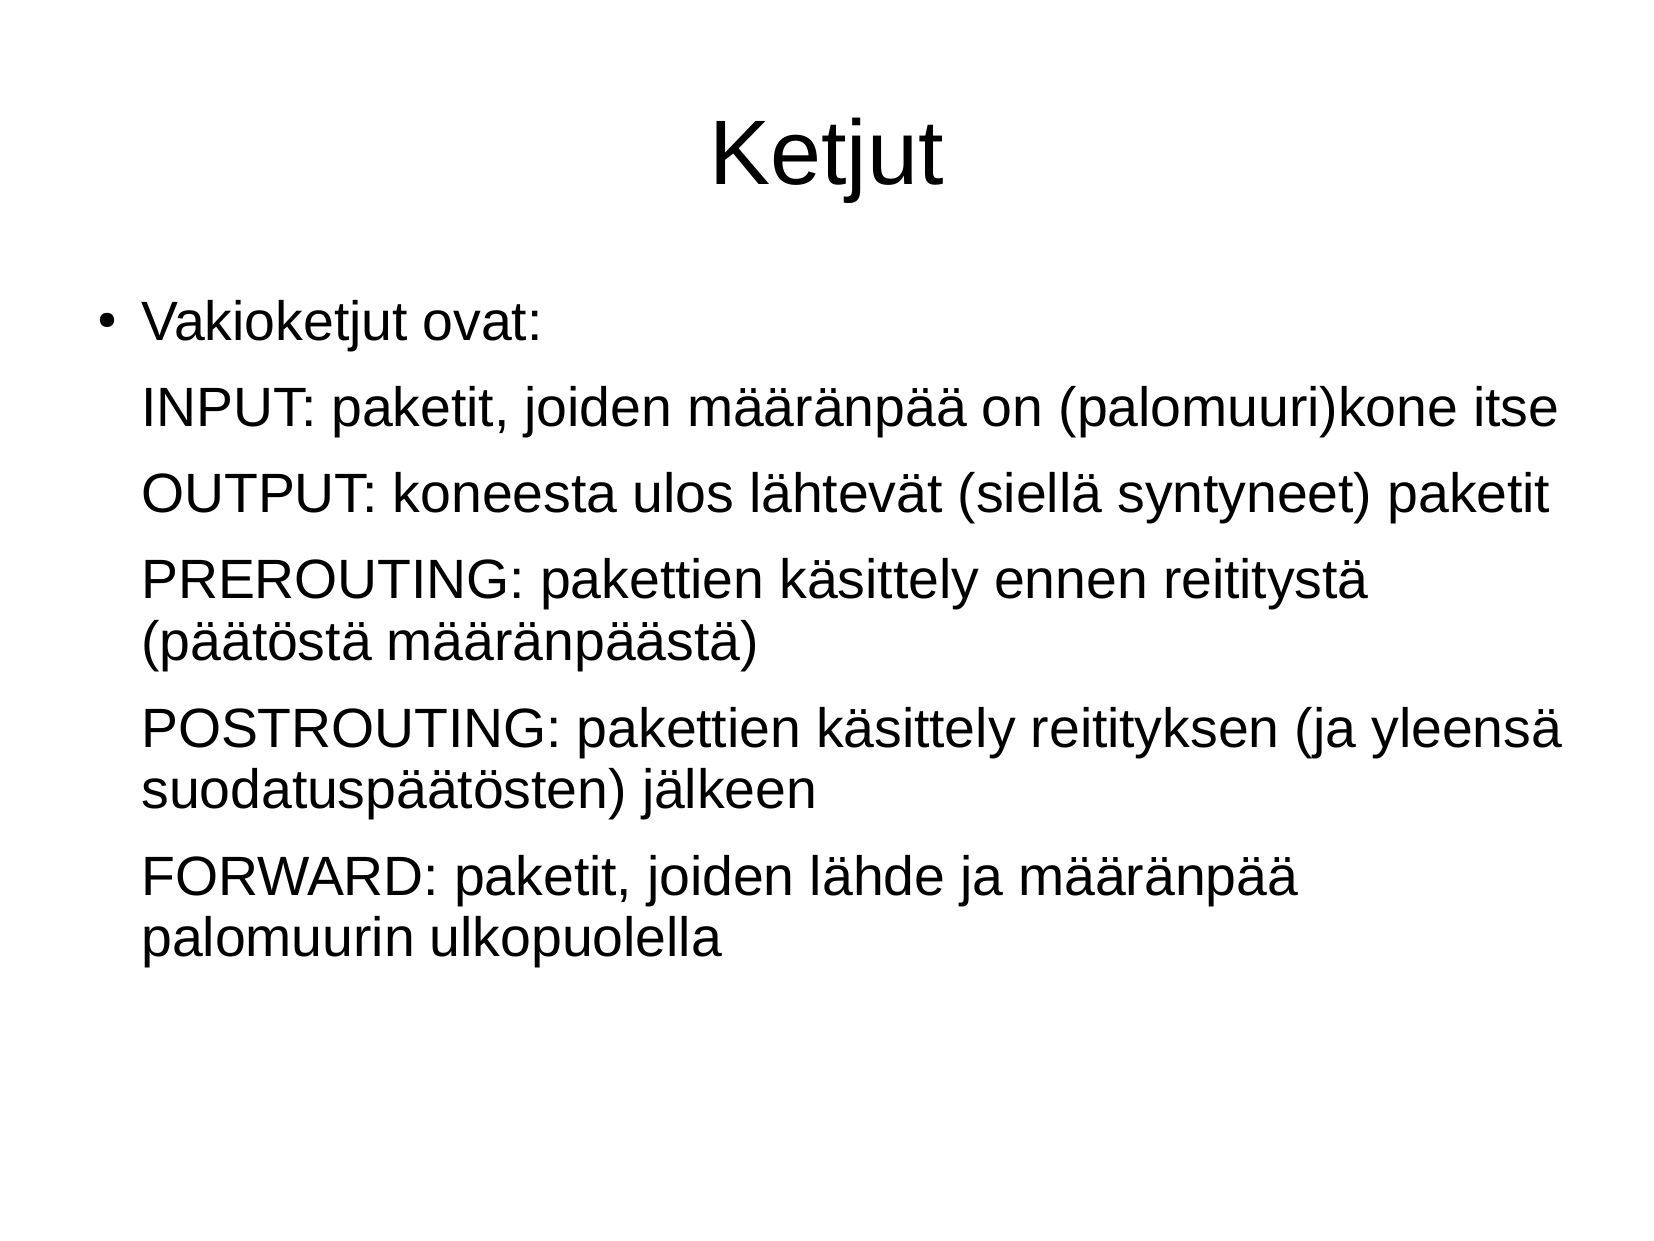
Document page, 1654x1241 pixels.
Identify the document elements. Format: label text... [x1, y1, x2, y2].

title Ketjut [82, 49, 1571, 257]
list Vakioketjut ovat: INPUT: paketit, joiden määränpää on (palomuuri)kone itse OUTPUT: koneesta ulos lähtevät (siellä syntyneet) paketit PREROUTING: pakettien käsittely ennen reititystä (päätöstä määränpäästä) POSTROUTING: pakettien käsittely reitityksen (ja yleensä suodatuspäätösten) jälkeen FORWARD: paketit, joiden lähde ja määränpää palomuurin ulkopuolella [82, 290, 1571, 1010]
